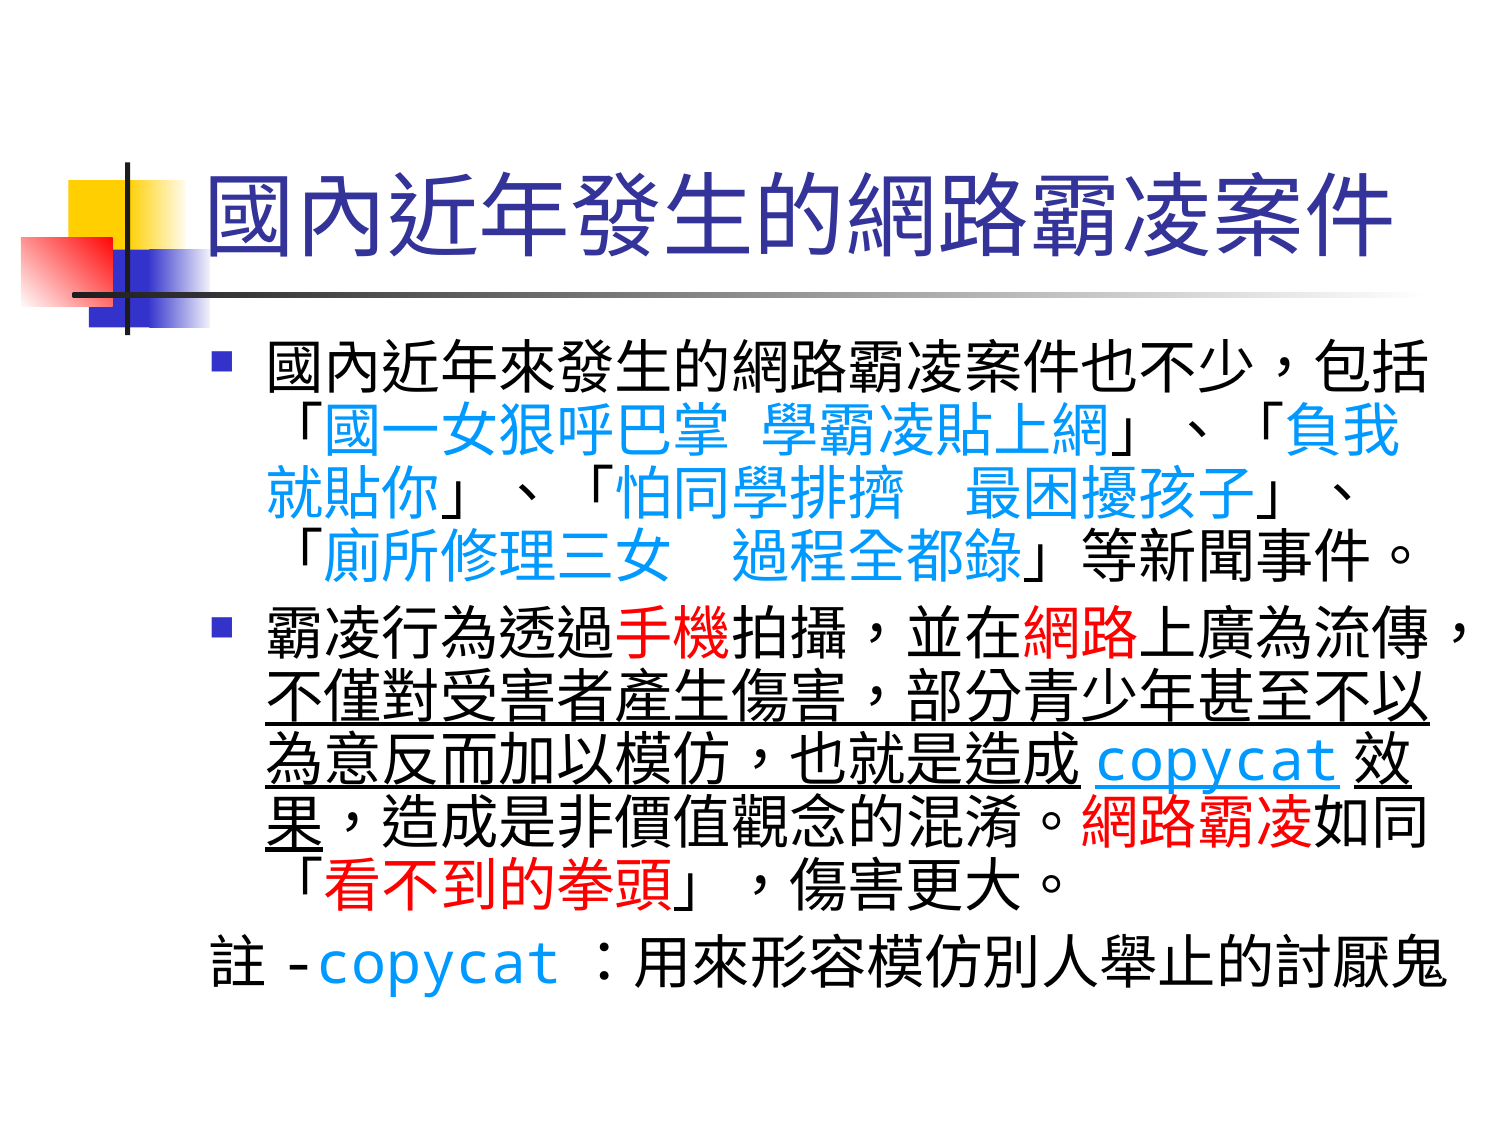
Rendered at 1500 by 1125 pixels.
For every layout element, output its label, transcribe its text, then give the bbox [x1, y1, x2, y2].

title 國內近年發生的網路霸凌案件 [188, 35, 1468, 276]
list 國內近年來發生的網路霸凌案件也不少，包括「國一女狠呼巴掌 學霸凌貼上網」、「負我就貼你」、「怕同學排擠 最困擾孩子」、「廁所修理三女 過程全都錄」等新聞事件。 霸凌行為透過手機拍攝，並在網路上廣為流傳，不僅對受害者產生傷害，部分青少年甚至不以為意反而加以模仿，也就是造成copycat效果，造成是非價值觀念的混淆。網路霸凌如同「看不到的拳頭」，傷害更大。 註-copycat：用來形容模仿別人舉止的討厭鬼 [193, 331, 1469, 1007]
